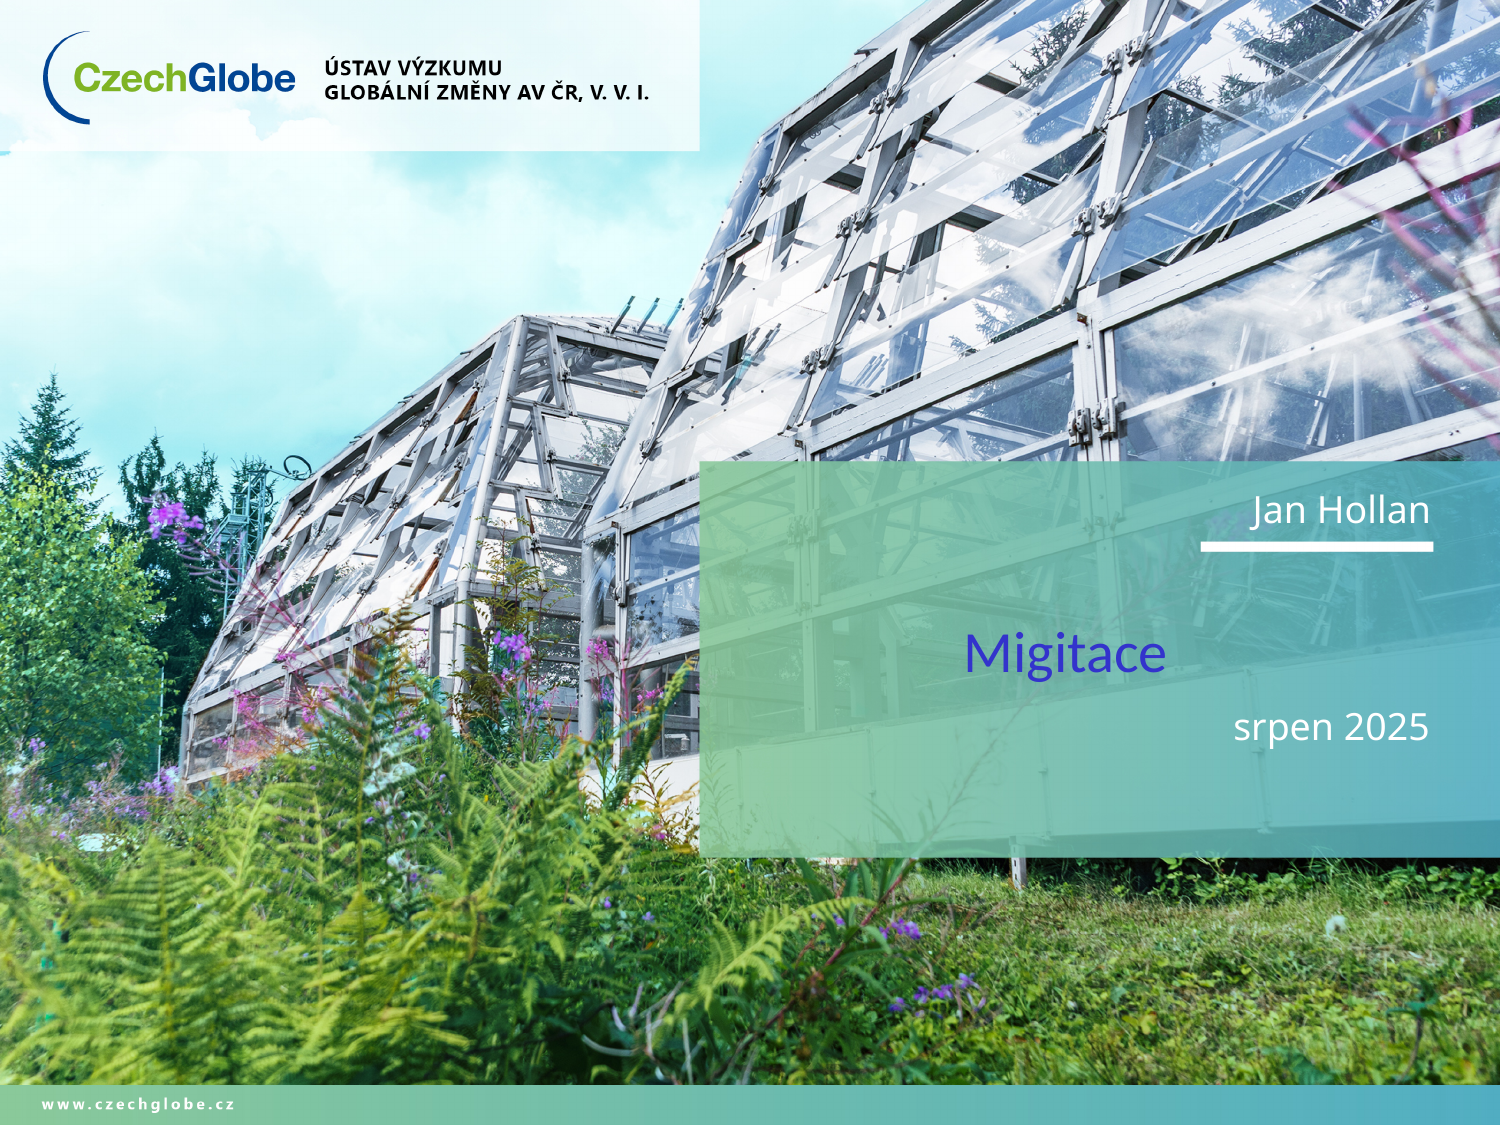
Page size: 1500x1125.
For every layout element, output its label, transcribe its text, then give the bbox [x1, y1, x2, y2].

text_box Migitace srpen 2025 [701, 614, 1430, 924]
picture [0, 0, 1500, 1125]
text_box Jan Hollan [723, 478, 1447, 557]
